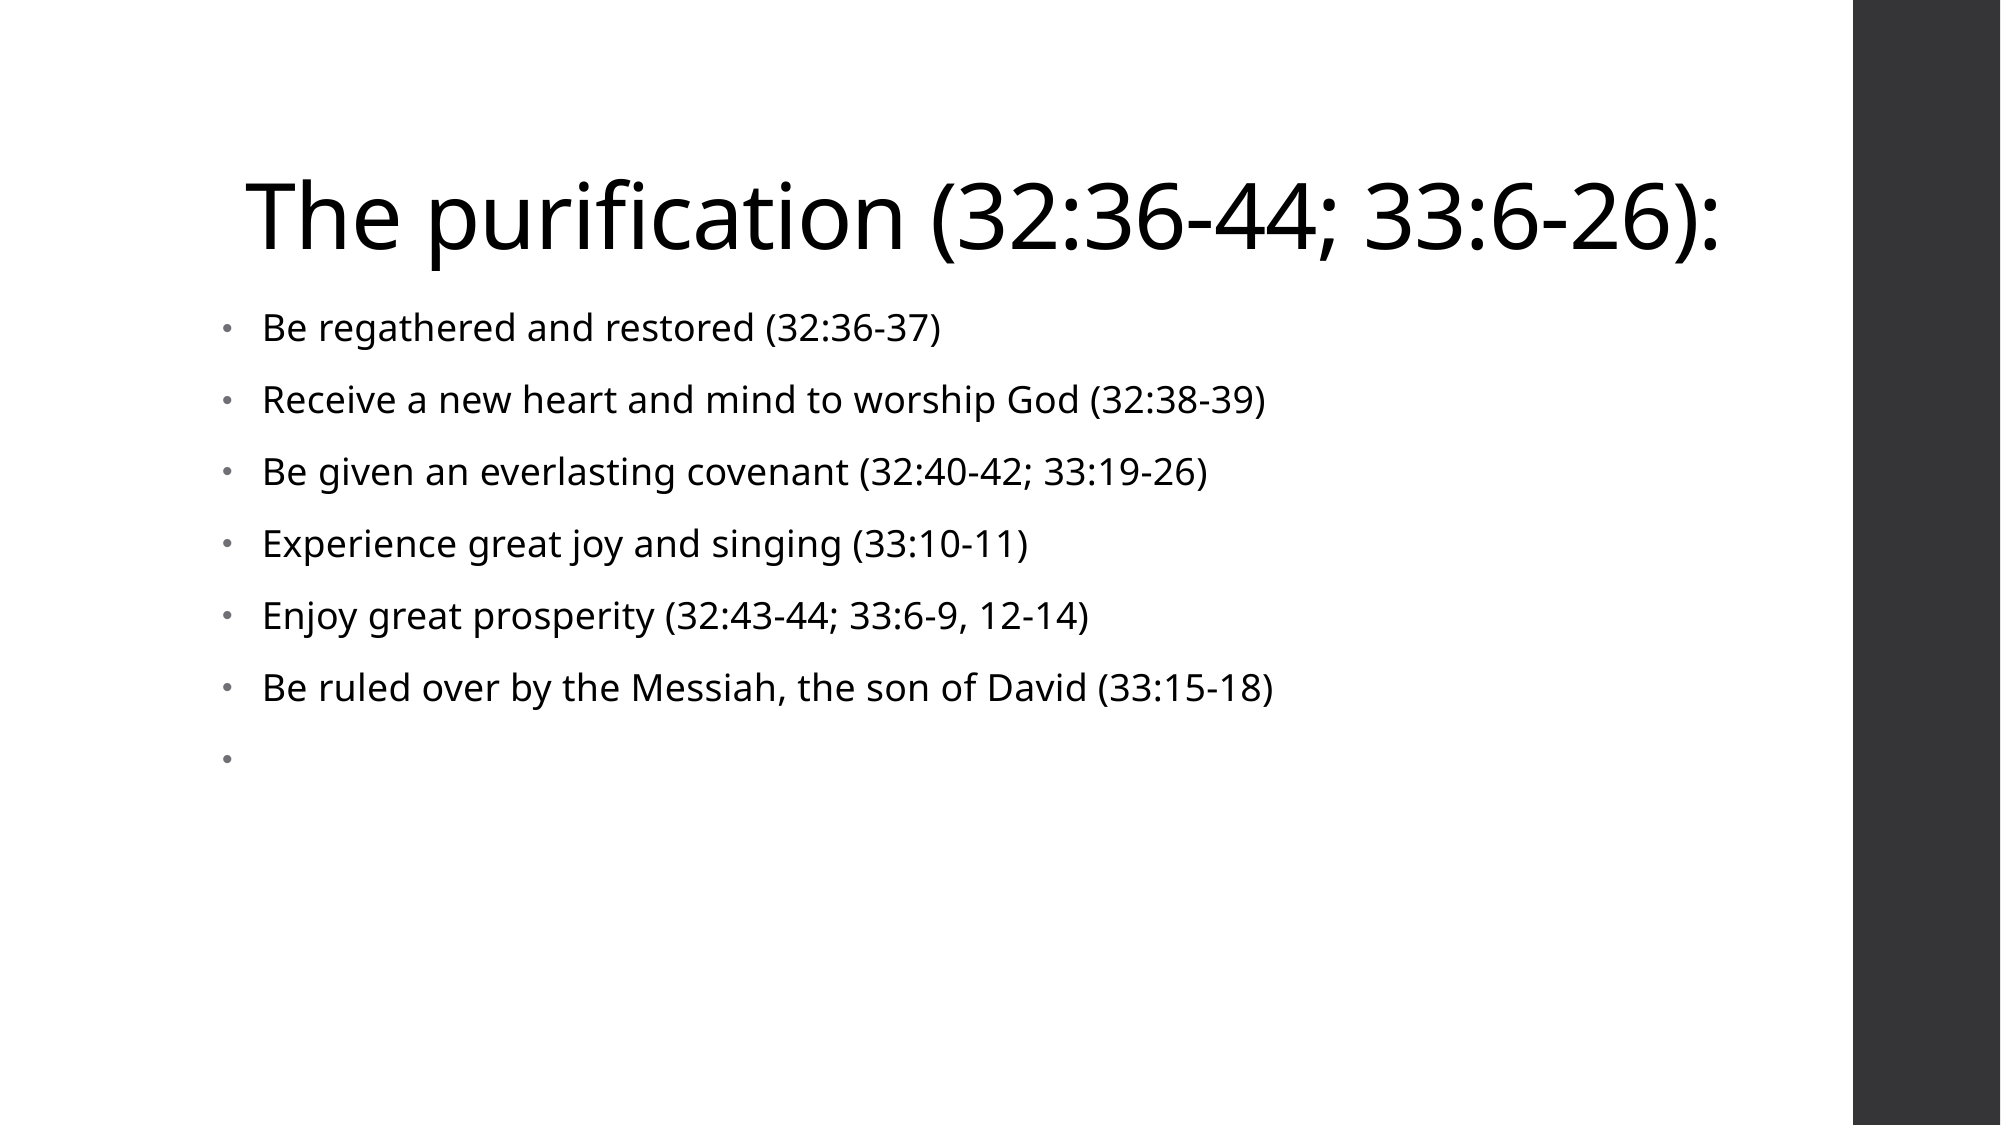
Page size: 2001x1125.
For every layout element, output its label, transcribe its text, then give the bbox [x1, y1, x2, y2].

list Be regathered and restored (32:36-37) Receive a new heart and mind to worship God (32:38-39) Be given an everlasting covenant (32:40-42; 33:19-26) Experience great joy and singing (33:10-11) Enjoy great prosperity (32:43-44; 33:6-9, 12-14) Be ruled over by the Messiah, the son of David (33:15-18) [206, 299, 1617, 1014]
title The purification (32:36-44; 33:6-26): [206, 60, 1797, 278]
